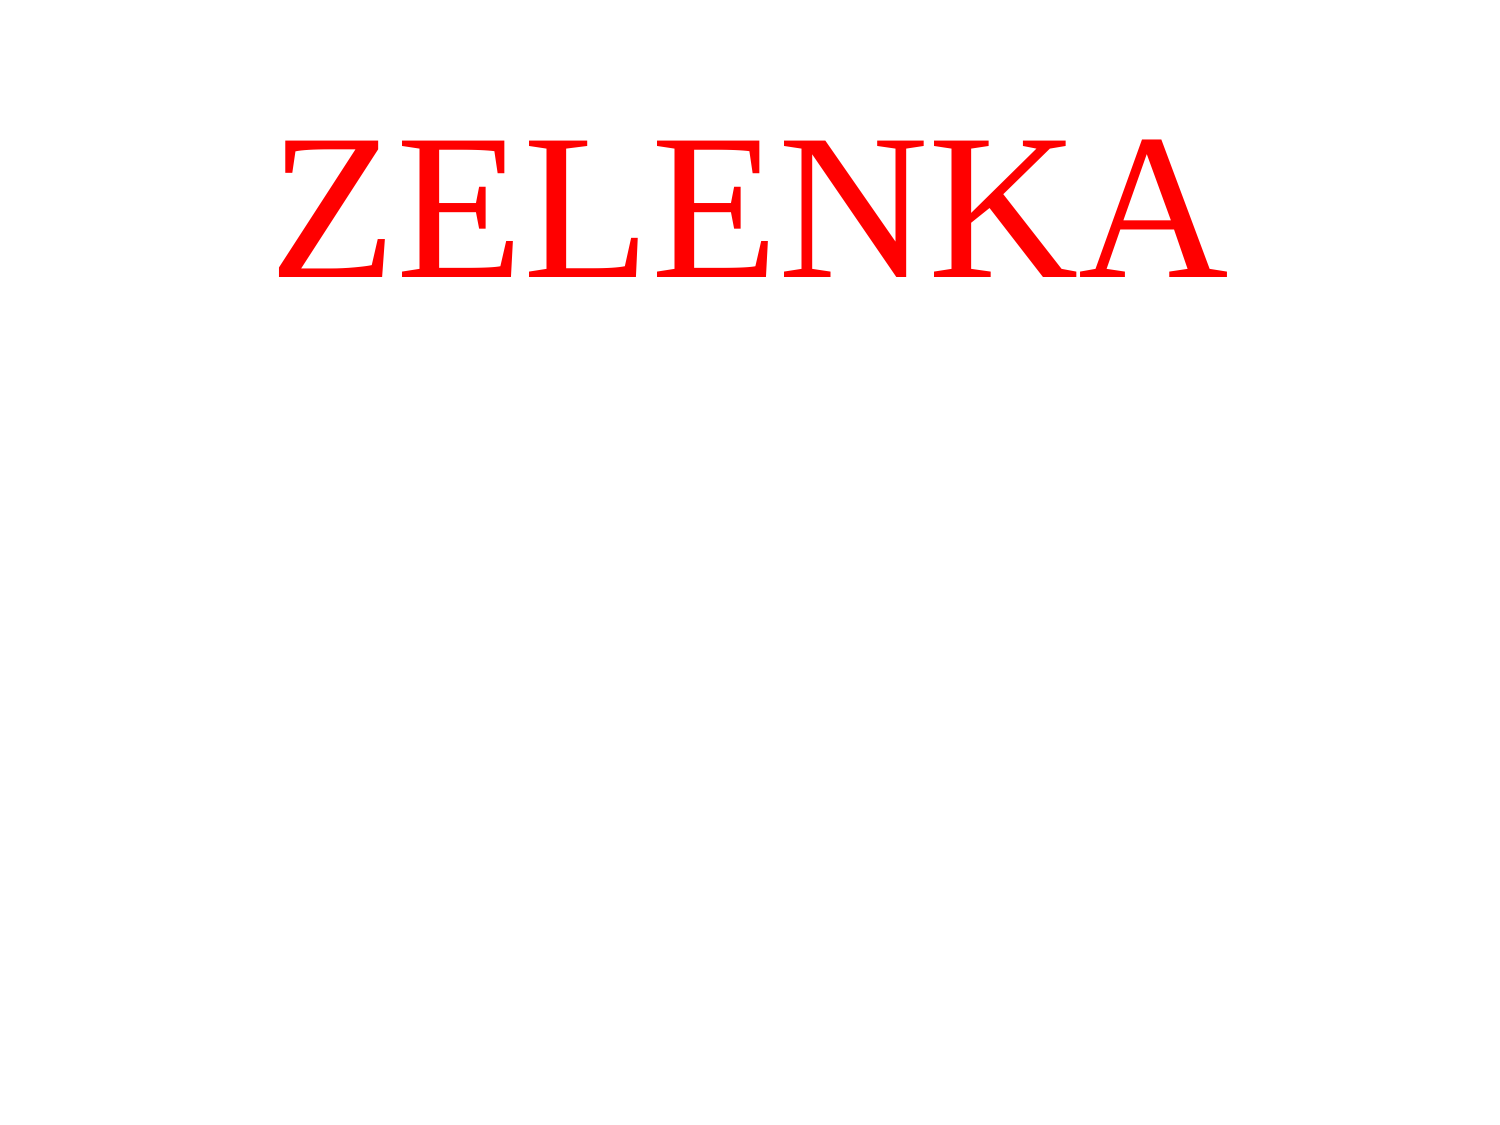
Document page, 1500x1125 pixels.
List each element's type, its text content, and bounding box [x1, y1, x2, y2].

title ZELENKA [112, 61, 1388, 327]
